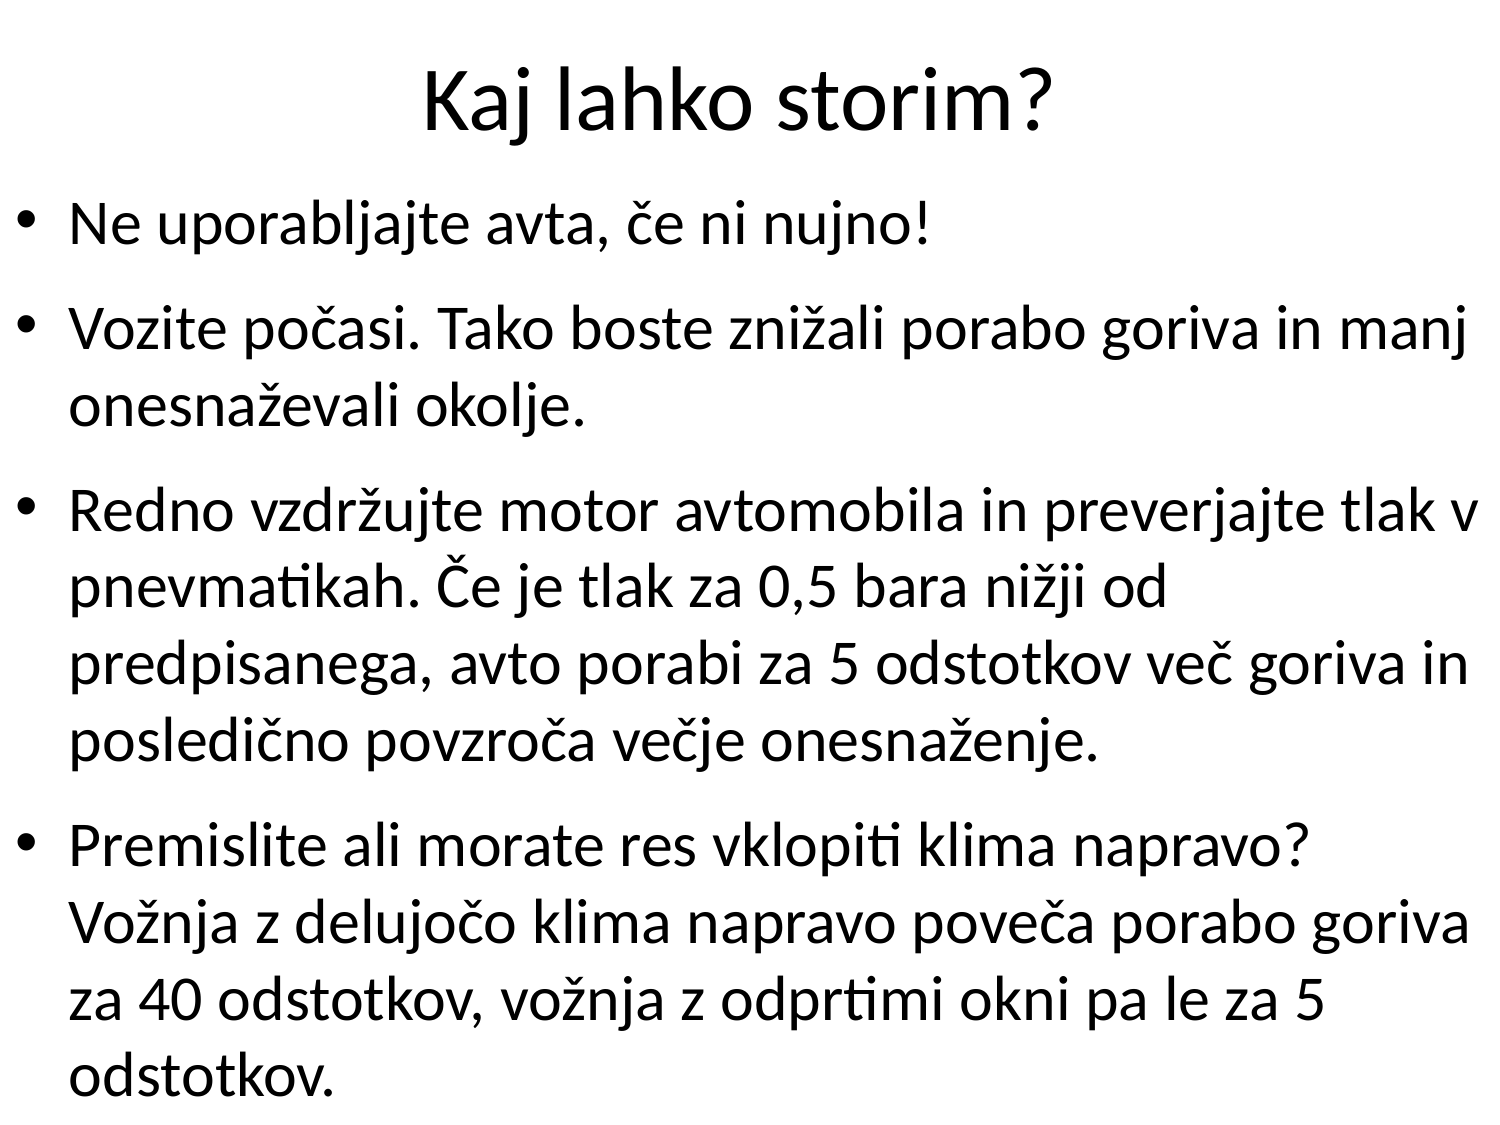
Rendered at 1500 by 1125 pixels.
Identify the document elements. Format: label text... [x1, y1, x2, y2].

list Ne uporabljajte avta, če ni nujno! Vozite počasi. Tako boste znižali porabo goriva in manj onesnaževali okolje. Redno vzdržujte motor avtomobila in preverjajte tlak v pnevmatikah. Če je tlak za 0,5 bara nižji od predpisanega, avto porabi za 5 odstotkov več goriva in posledično povzroča večje onesnaženje. Premislite ali morate res vklopiti klima napravo? Vožnja z delujočo klima napravo poveča porabo goriva za 40 odstotkov, vožnja z odprtimi okni pa le za 5 odstotkov. [0, 172, 1500, 1125]
title Kaj lahko storim? [64, 0, 1415, 172]
